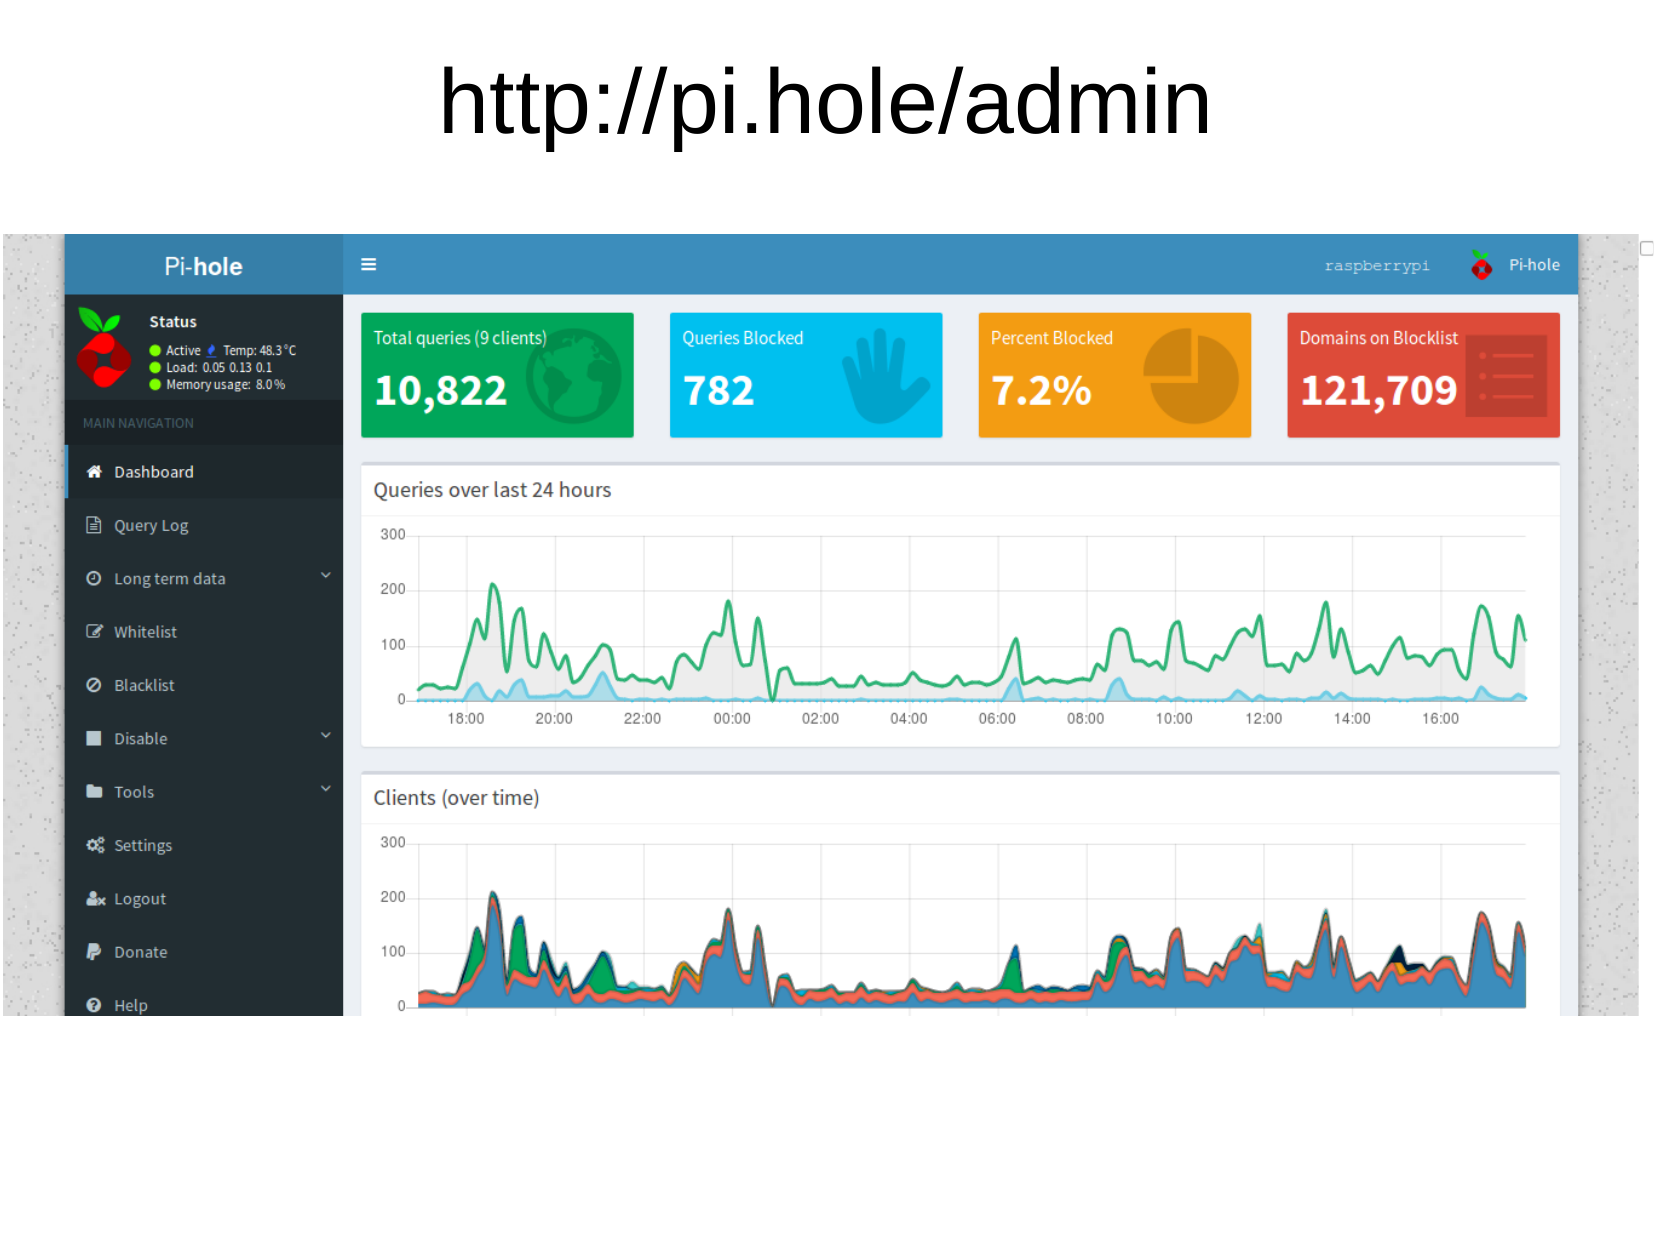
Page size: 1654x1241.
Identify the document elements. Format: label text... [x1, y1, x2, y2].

title http://pi.hole/admin [82, 49, 1571, 234]
picture [3, 234, 1654, 1016]
